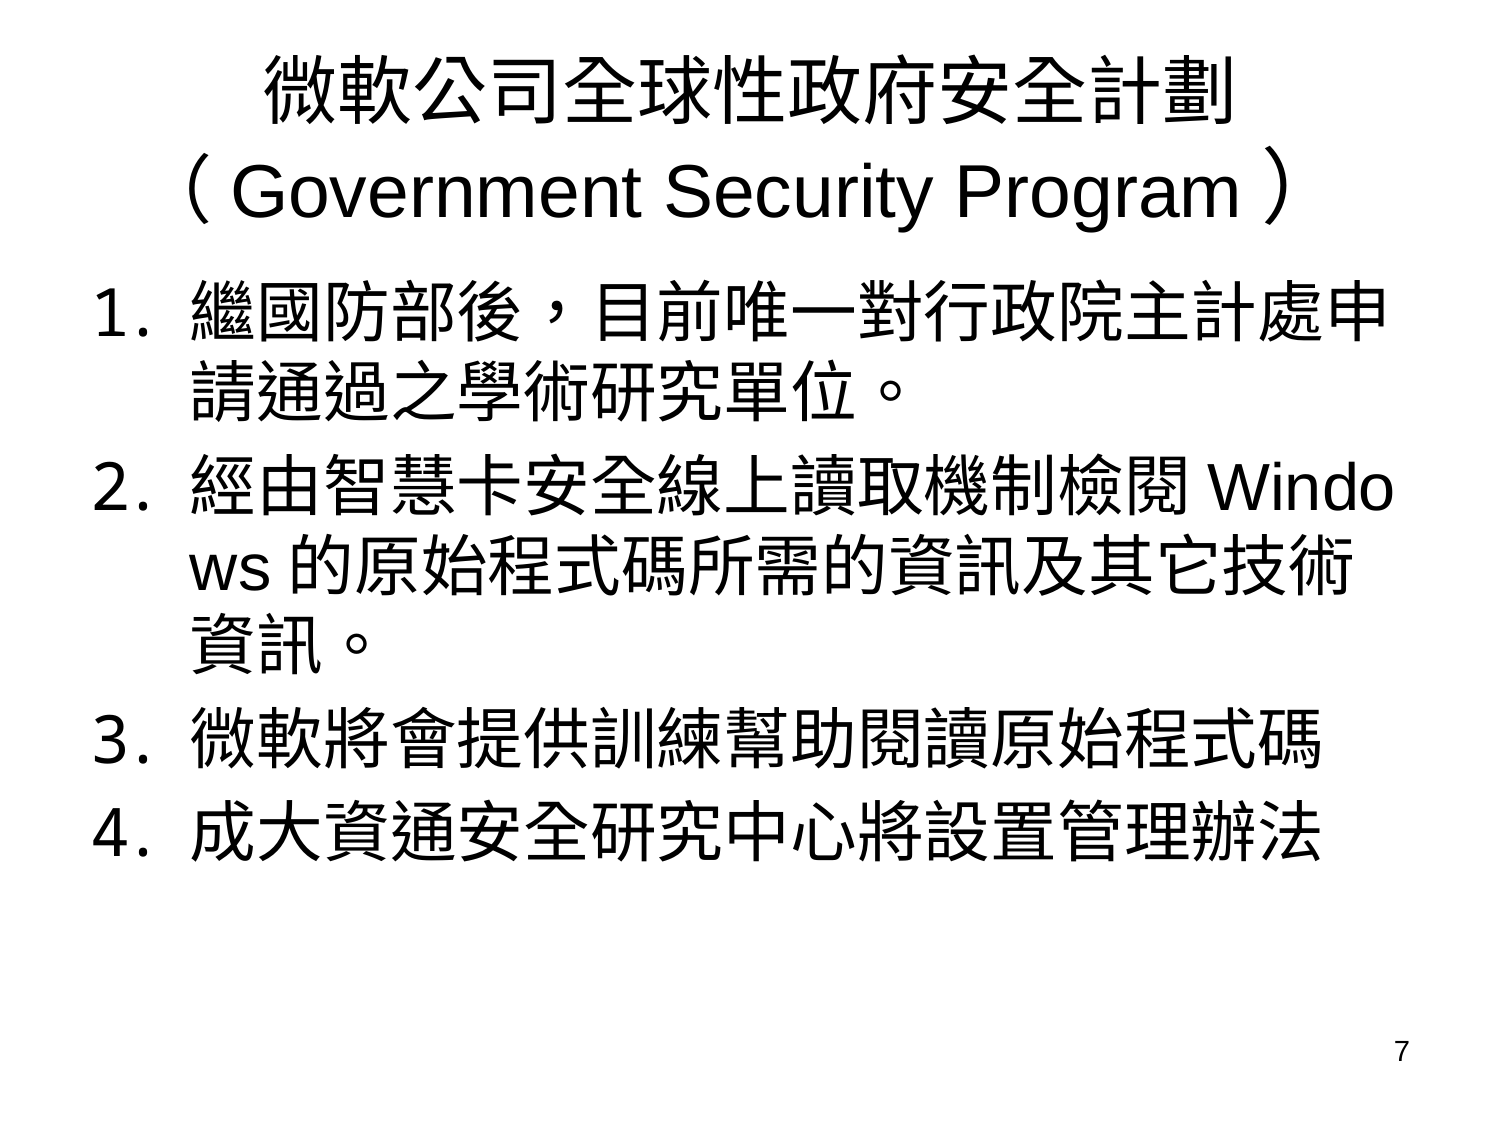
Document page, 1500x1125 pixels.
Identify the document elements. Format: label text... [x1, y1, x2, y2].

slide_number <編號> [1074, 1024, 1425, 1103]
list 繼國防部後，目前唯一對行政院主計處申請通過之學術研究單位。 經由智慧卡安全線上讀取機制檢閱Windows的原始程式碼所需的資訊及其它技術資訊。 微軟將會提供訓練幫助閱讀原始程式碼 成大資通安全研究中心將設置管理辦法 [75, 262, 1425, 894]
title 微軟公司全球性政府安全計劃 （Government Security Program） [75, 45, 1425, 233]
